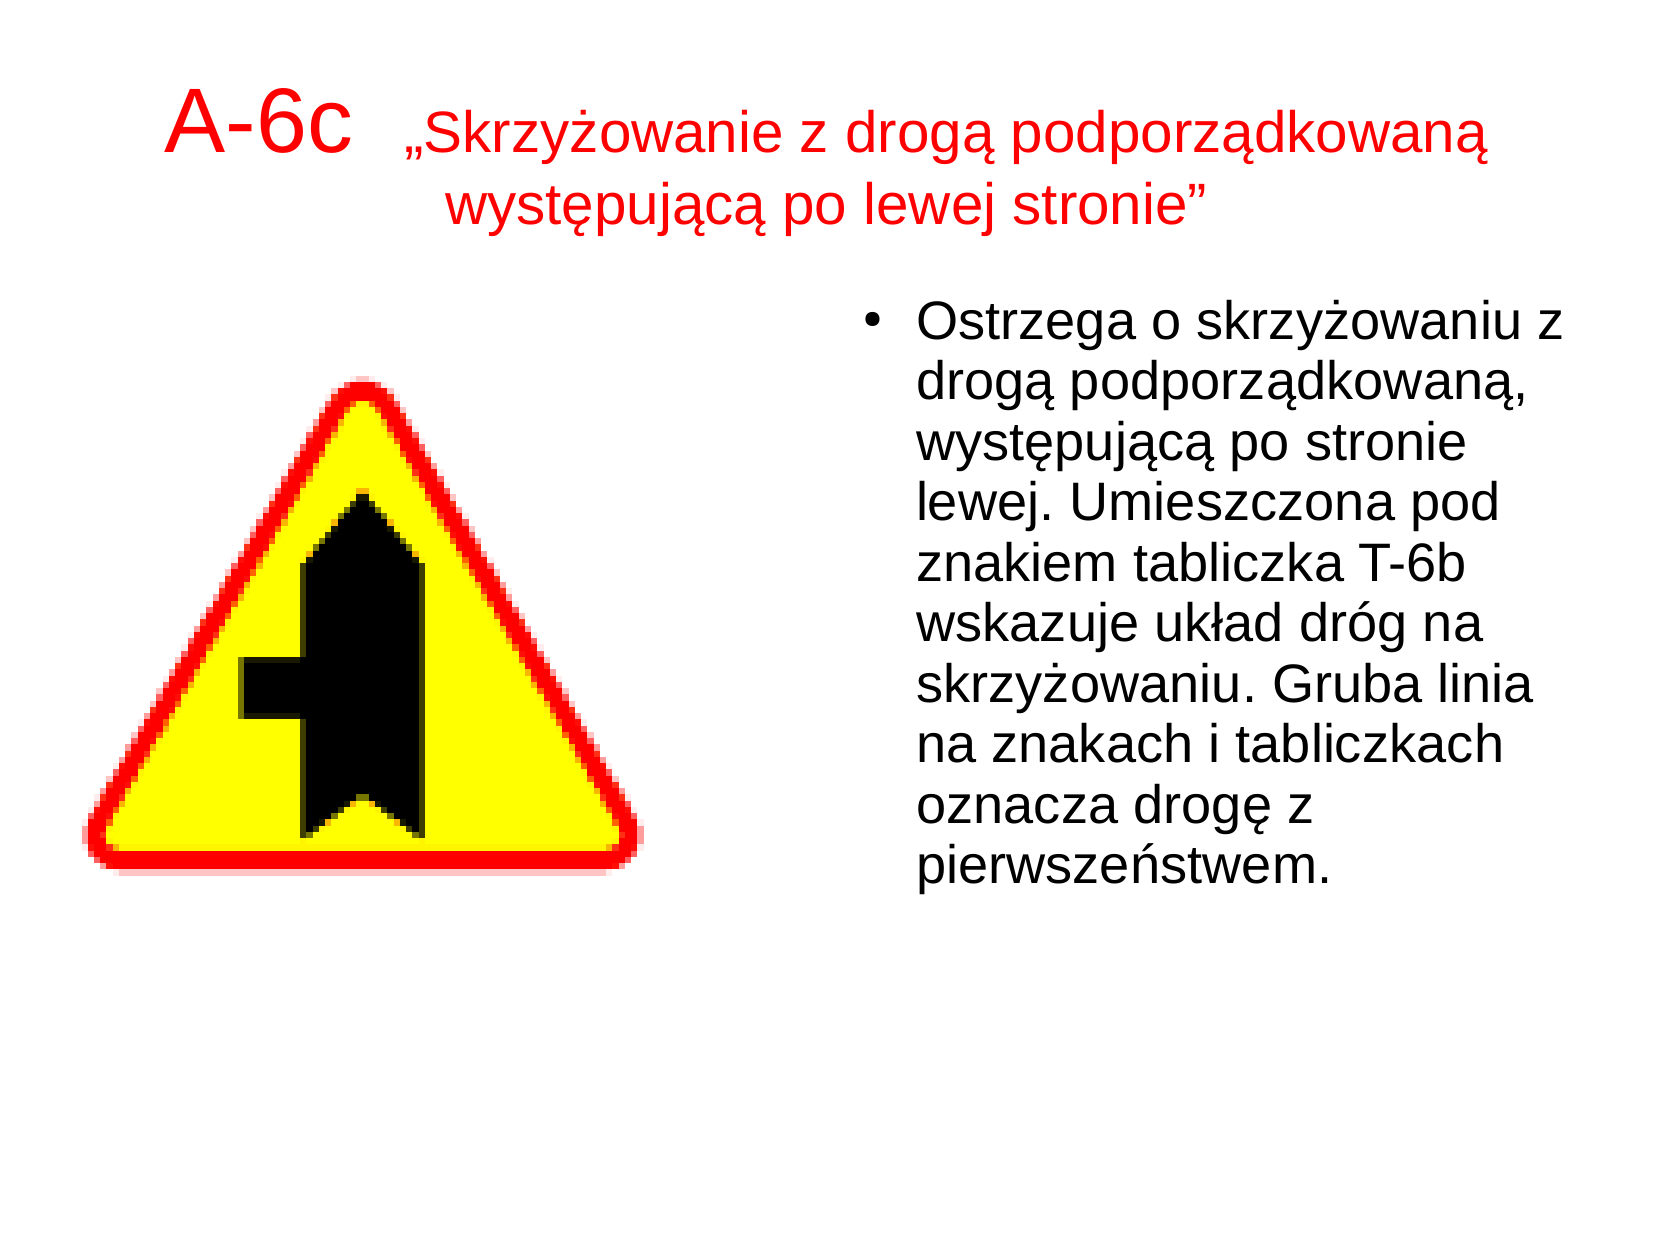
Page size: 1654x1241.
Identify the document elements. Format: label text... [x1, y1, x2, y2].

picture [82, 376, 644, 876]
list Ostrzega o skrzyżowaniu z drogą podporządkowaną, występującą po stronie lewej. Umieszczona pod znakiem tabliczka T-6b wskazuje układ dróg na skrzyżowaniu. Gruba linia na znakach i tabliczkach oznacza drogę z pierwszeństwem. [845, 290, 1572, 1094]
title A-6c „Skrzyżowanie z drogą podporządkowaną występującą po lewej stronie” [82, 56, 1571, 250]
